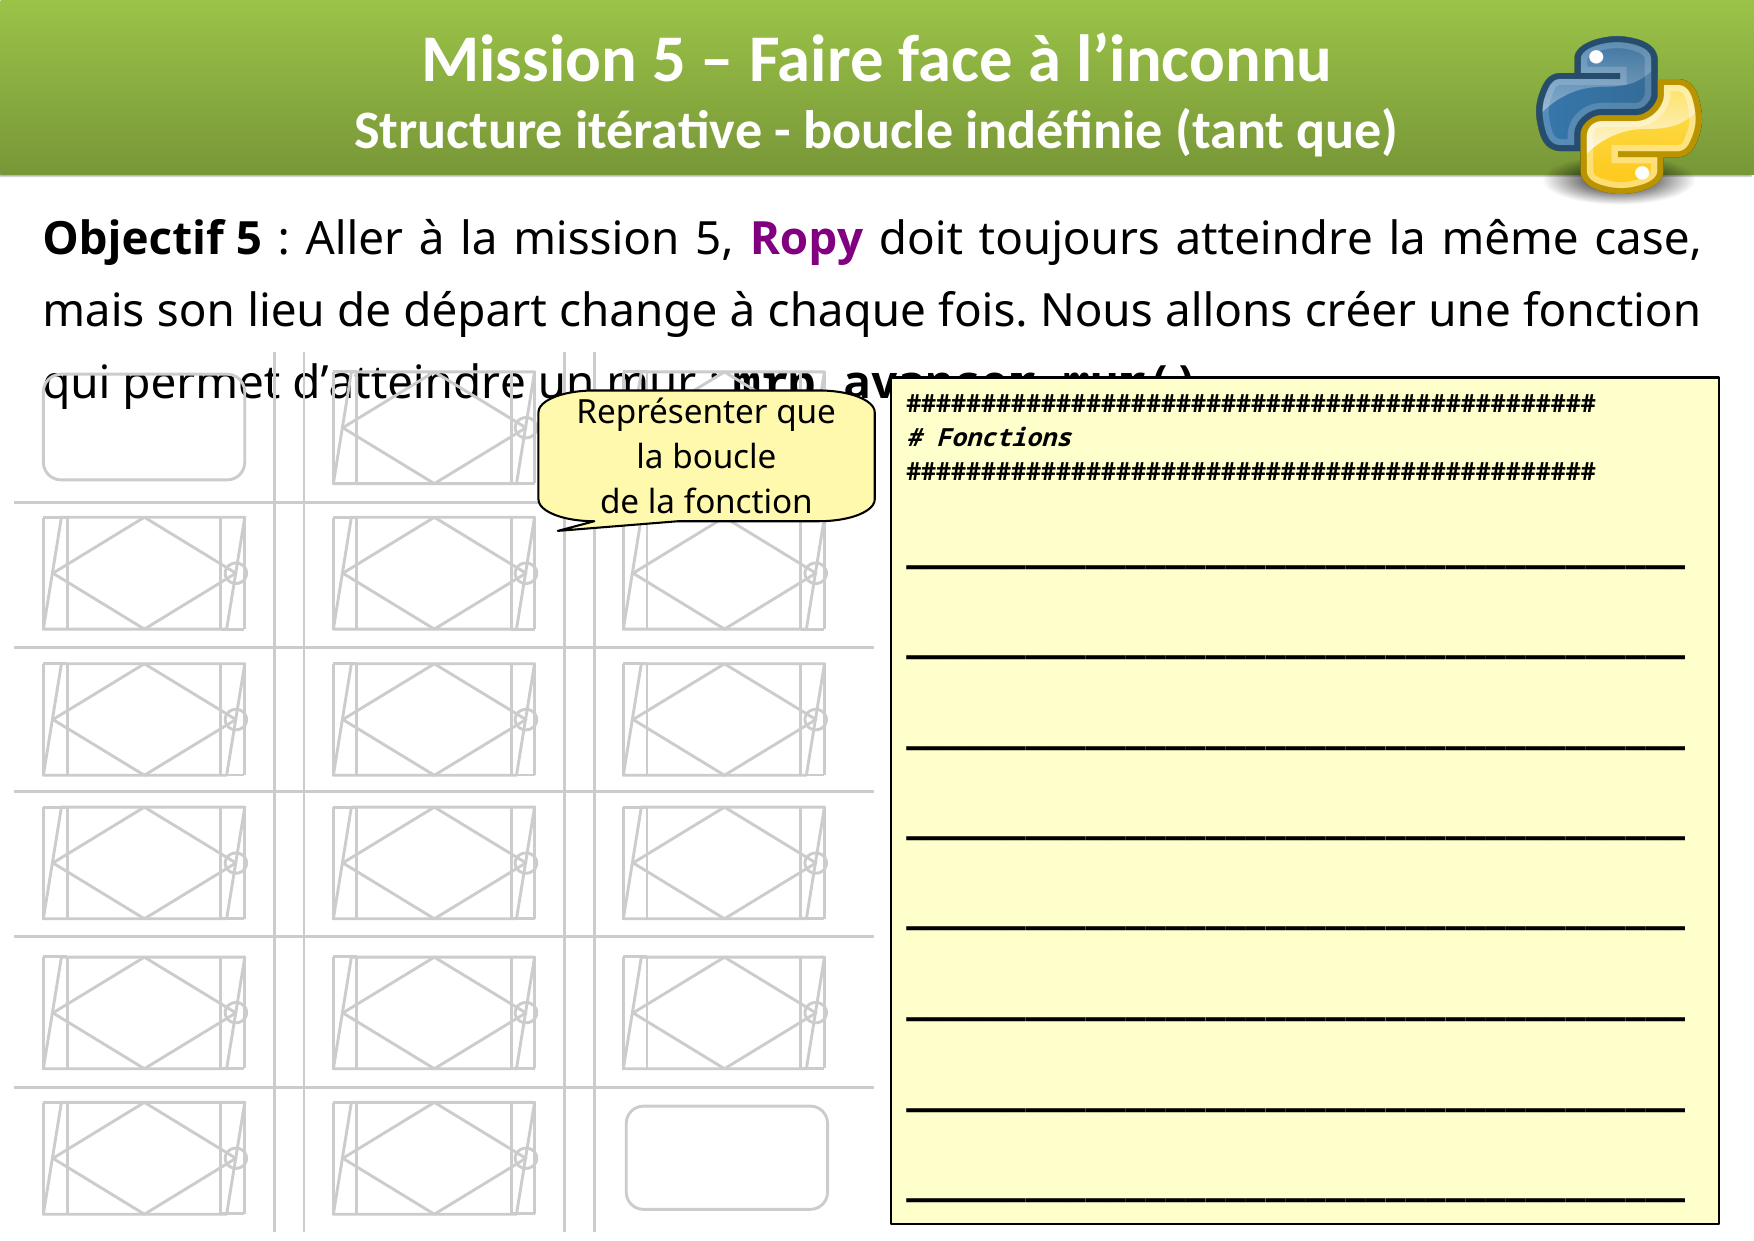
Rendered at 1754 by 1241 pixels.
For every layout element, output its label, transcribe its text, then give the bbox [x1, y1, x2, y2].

text_box [816, 1002, 823, 1023]
text_box [526, 853, 533, 874]
text_box [515, 424, 521, 432]
text_box Objectif 5 : Aller à la mission 5, Ropy doit toujours atteindre la même case, mais son lieu de départ change à chaque fois. Nous allons créer une fonction qui permet d’atteindre un mur : mrp_avancer_mur(). [27, 188, 1718, 364]
text_box [225, 569, 231, 577]
text_box [225, 1009, 231, 1017]
text_box [804, 1009, 811, 1017]
text_box [518, 1002, 525, 1009]
text_box [228, 709, 235, 716]
text_box [518, 709, 525, 716]
text_box [808, 563, 815, 569]
text_box [518, 1148, 525, 1154]
text_box [526, 1002, 533, 1023]
text_box [518, 853, 525, 859]
text_box [236, 1002, 243, 1023]
text_box [228, 853, 235, 859]
picture [1525, 32, 1713, 188]
text_box [808, 1002, 815, 1009]
text_box [816, 853, 823, 874]
text_box [225, 859, 231, 867]
text_box [526, 563, 533, 584]
text_box [518, 417, 525, 424]
text_box [236, 563, 243, 584]
text_box [225, 1154, 231, 1162]
text_box [515, 1154, 522, 1162]
text_box [515, 569, 521, 577]
text_box [526, 709, 533, 730]
text_box [228, 1148, 235, 1154]
text_box [808, 853, 815, 859]
text_box ############################################## # Fonctions ############################################## _______________________________________ _______________________________________ _______________________________________ _______________________________________ _______________________________________ _______________________________________ _______________________________________ _______________________________________ _______________________________________ _______________________________________ _______________________________________ [890, 377, 1720, 1224]
text_box [515, 859, 521, 867]
text_box [816, 563, 823, 584]
text_box Représenter que la boucle de la fonction [538, 390, 875, 531]
text_box [228, 563, 235, 569]
text_box [816, 709, 823, 730]
text_box [526, 417, 533, 438]
text_box [236, 1148, 243, 1169]
text_box [228, 1002, 235, 1009]
text_box [808, 709, 815, 716]
text_box [804, 569, 811, 577]
text_box [236, 853, 243, 874]
text_box [515, 716, 522, 723]
text_box [526, 1148, 533, 1169]
text_box [518, 563, 525, 569]
text_box [804, 716, 812, 723]
text_box [515, 1009, 521, 1017]
text_box [225, 716, 232, 723]
text_box [236, 709, 243, 730]
text_box Mission 5 – Faire face à l’inconnu Structure itérative - boucle indéfinie (tant que) [0, 0, 1754, 175]
text_box [804, 859, 811, 867]
